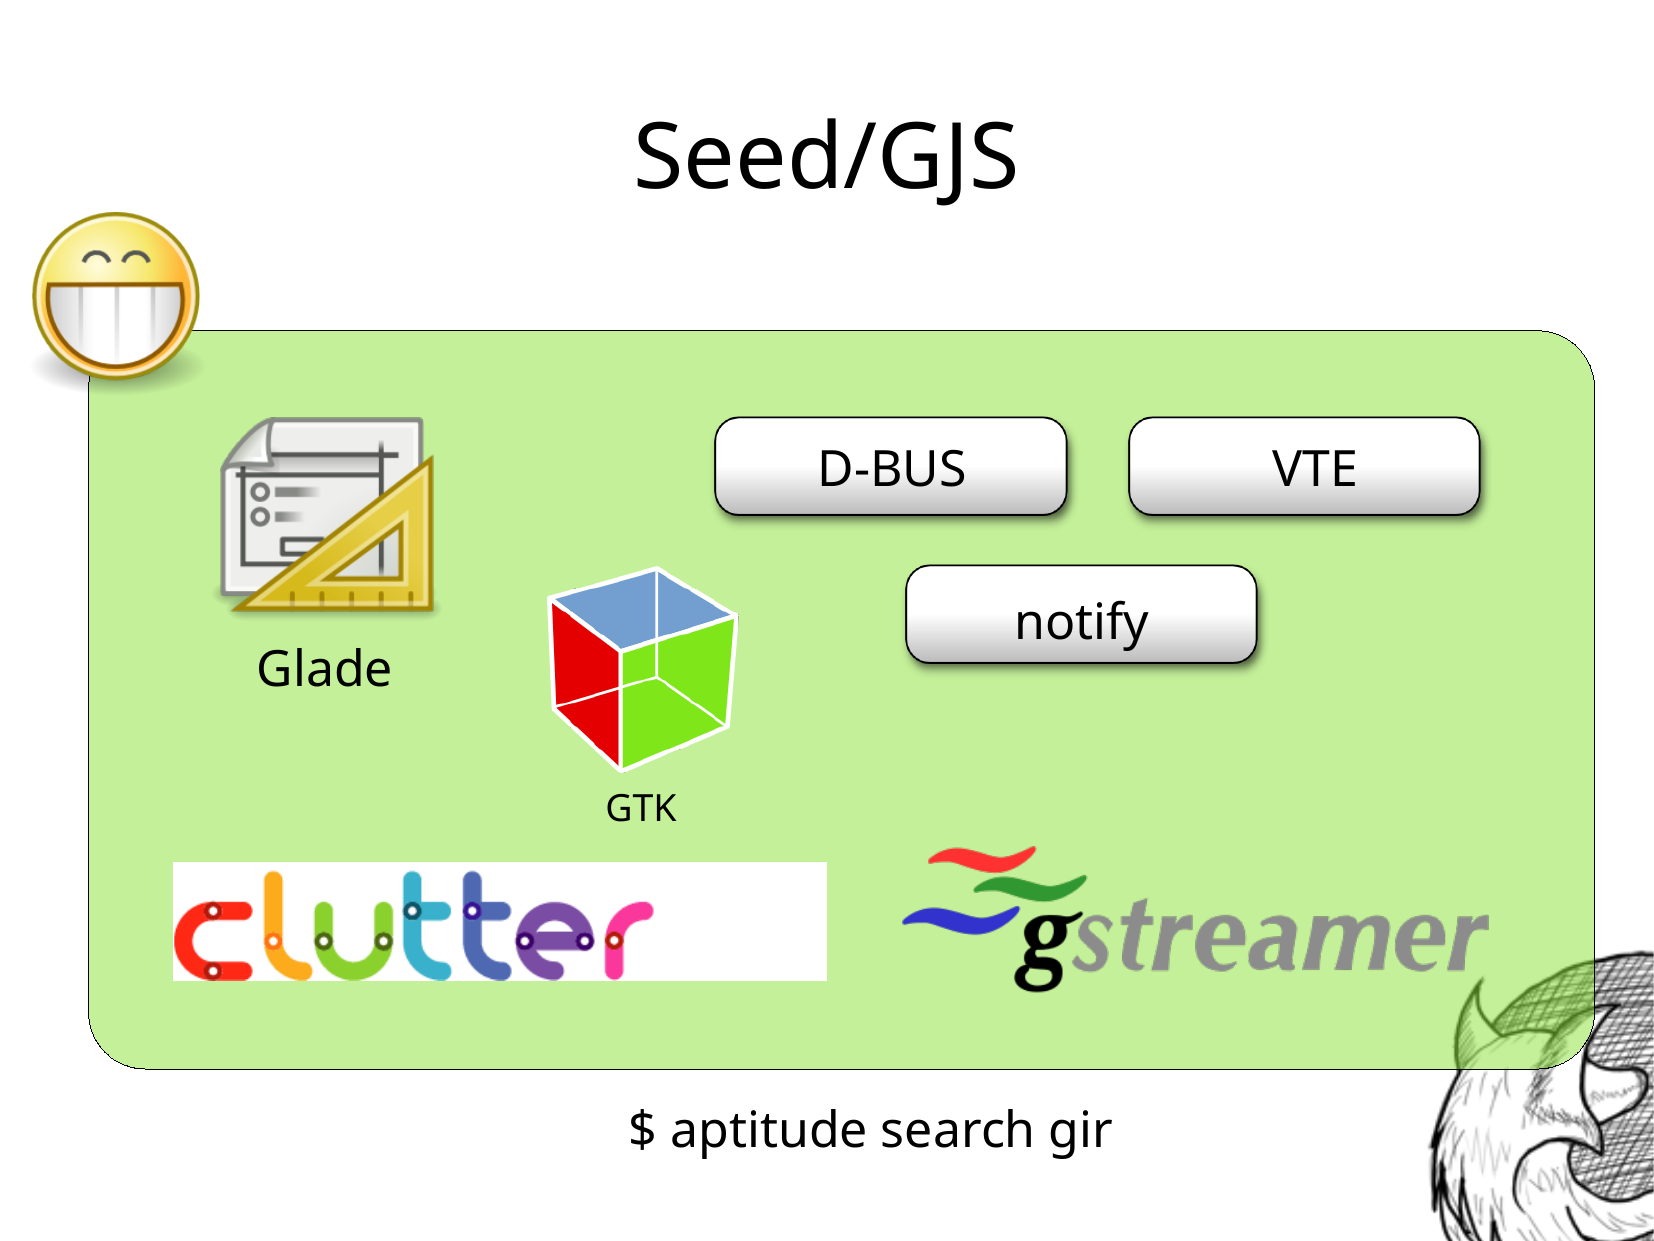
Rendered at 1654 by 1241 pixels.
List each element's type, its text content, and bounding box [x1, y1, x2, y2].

picture [708, 415, 1080, 532]
picture [1122, 415, 1493, 532]
text_box notify [999, 578, 1157, 654]
text_box [88, 330, 1595, 1070]
picture [899, 563, 1270, 680]
picture [1386, 915, 1654, 1241]
picture [29, 212, 443, 621]
picture [547, 566, 739, 773]
text_box VTE [1257, 425, 1378, 501]
picture [885, 829, 1506, 1010]
picture [173, 862, 827, 981]
text_box $ aptitude search gir [614, 1086, 1094, 1162]
text_box Glade [242, 625, 399, 702]
title Seed/GJS [82, 56, 1571, 250]
text_box GTK [590, 773, 692, 834]
text_box D-BUS [803, 425, 979, 501]
